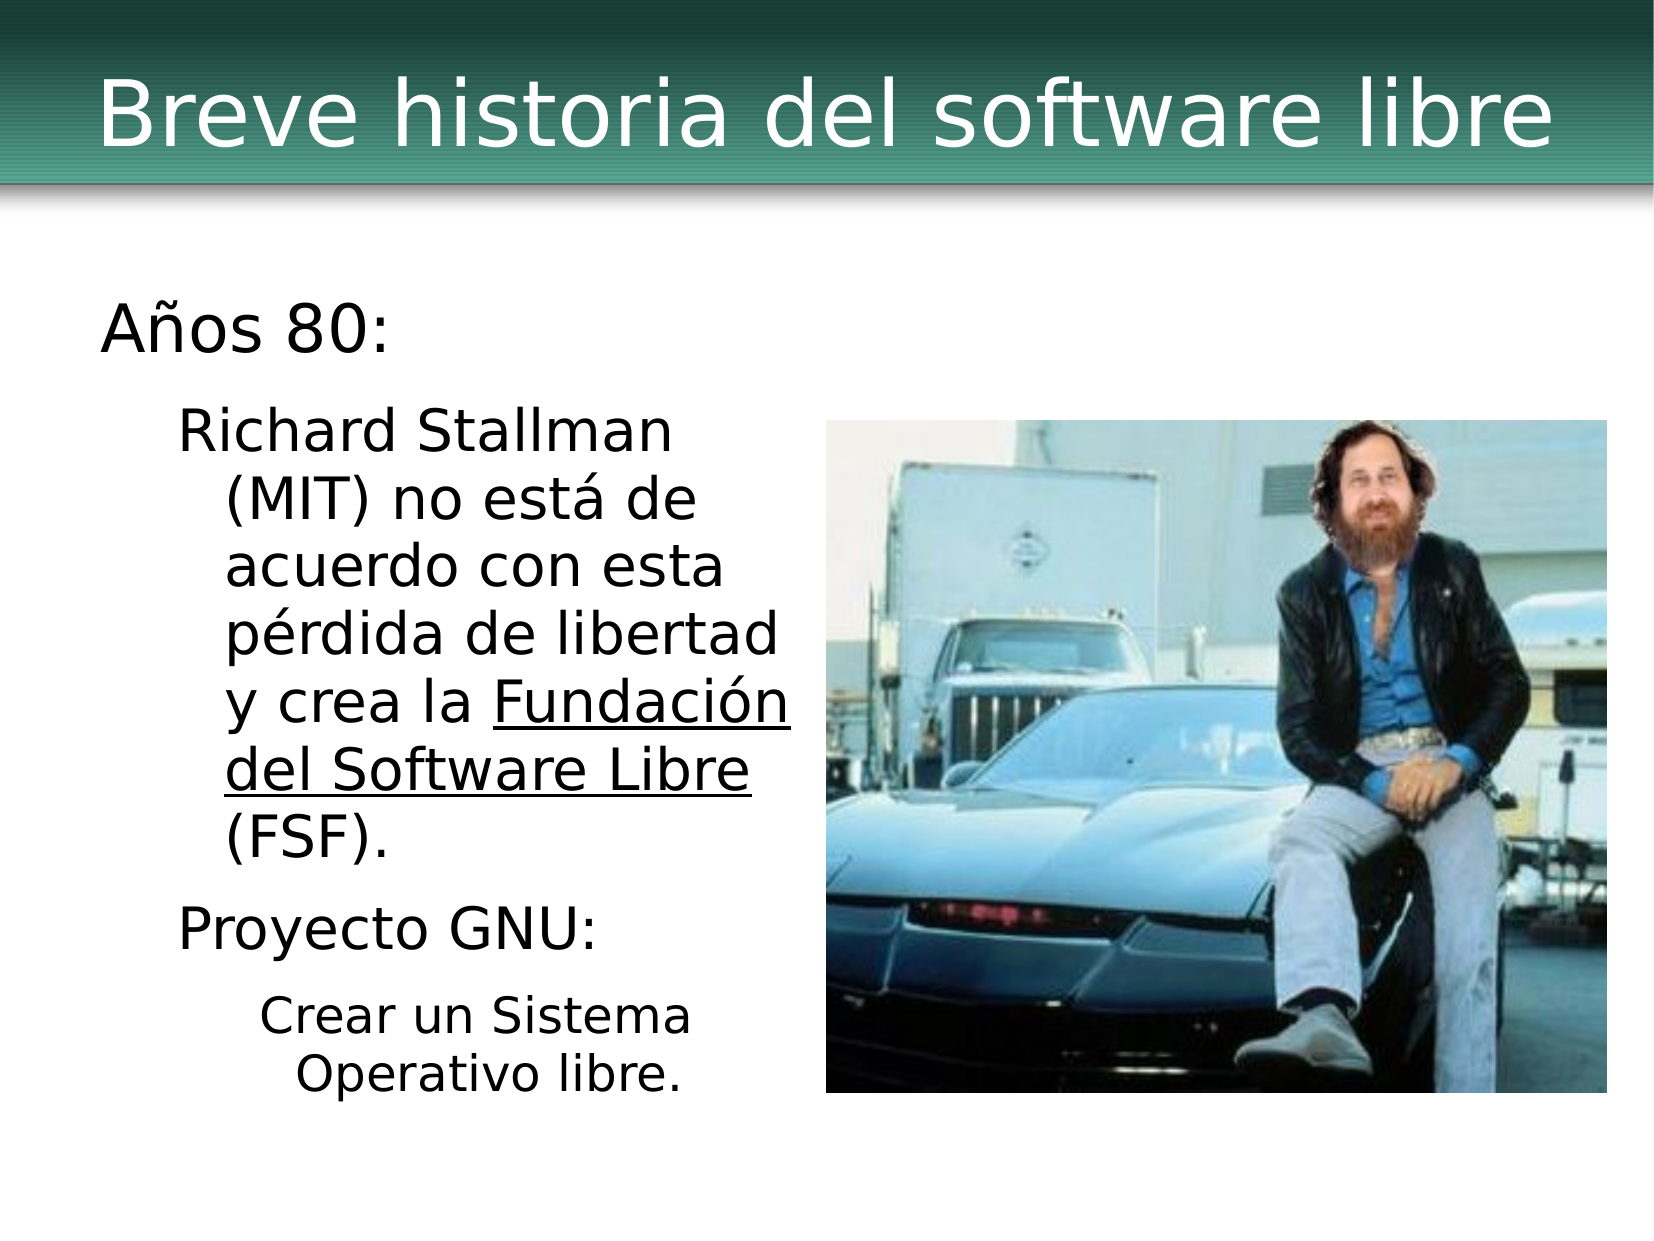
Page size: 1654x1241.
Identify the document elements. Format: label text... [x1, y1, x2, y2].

list Años 80: Richard Stallman (MIT) no está de acuerdo con esta pérdida de libertad y crea la Fundación del Software Libre (FSF). Proyecto GNU: Crear un Sistema Operativo libre. [82, 290, 827, 1104]
picture [826, 420, 1607, 1093]
picture [0, 0, 1654, 225]
title Breve historia del software libre [82, 11, 1571, 219]
